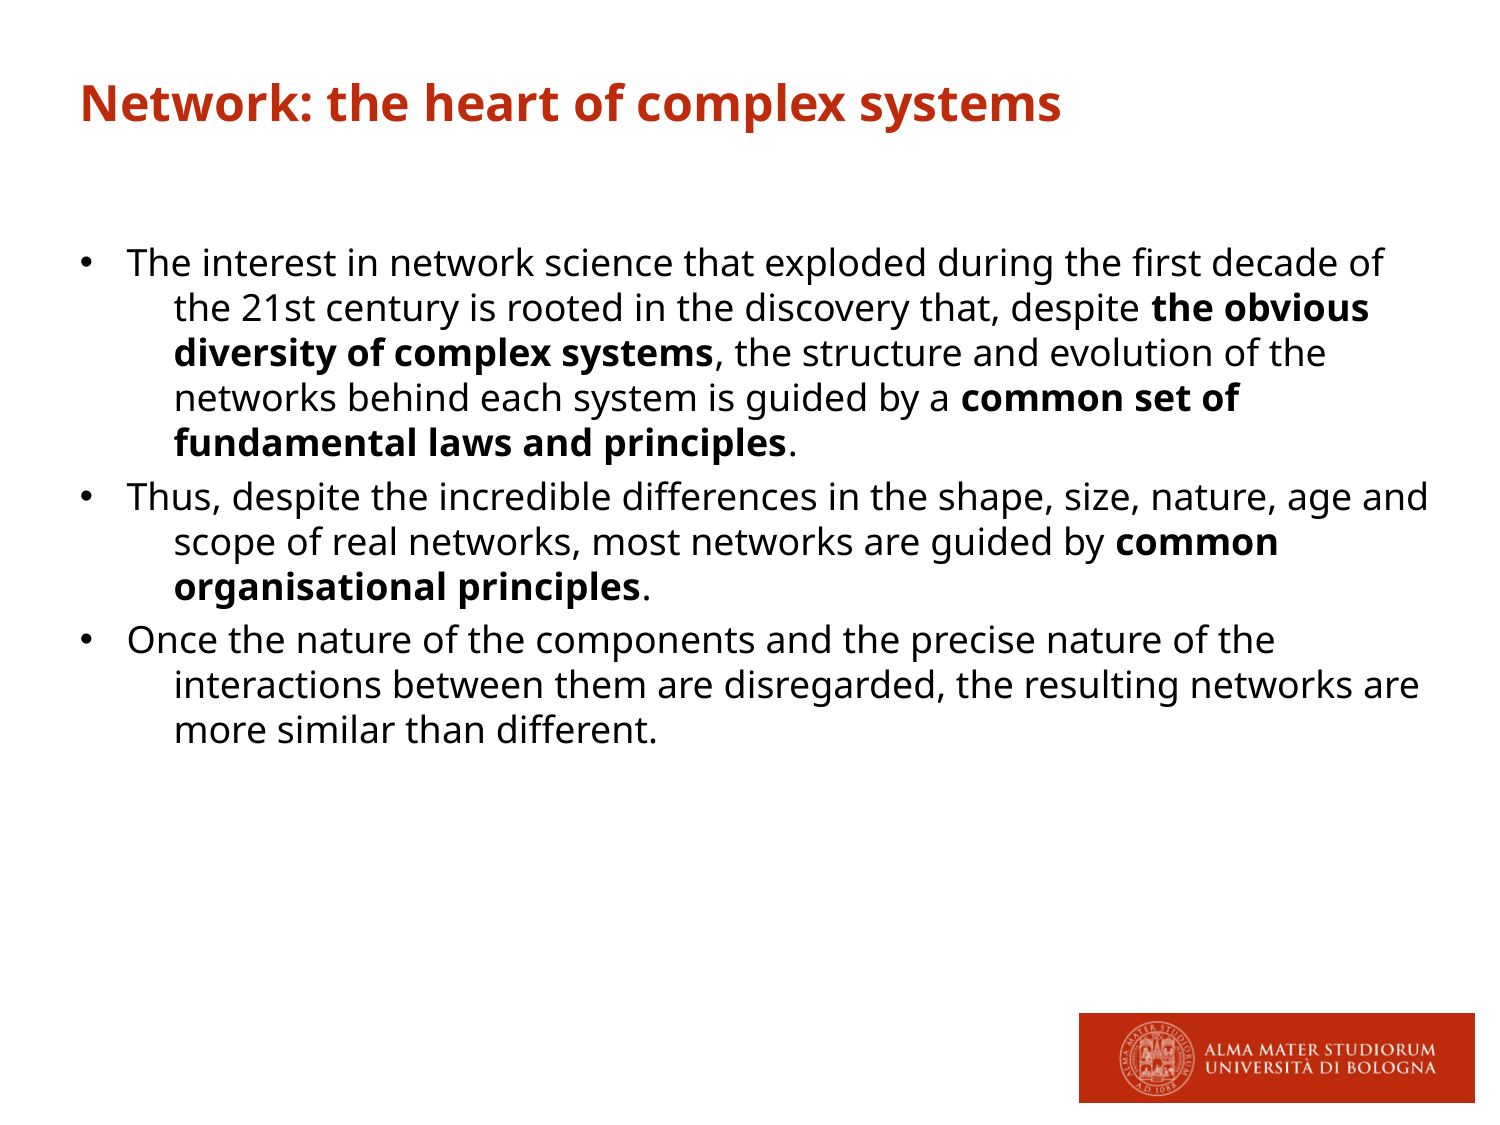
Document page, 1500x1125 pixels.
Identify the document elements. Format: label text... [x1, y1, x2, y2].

list Network: the heart of complex systems [64, 78, 1447, 185]
list The interest in network science that exploded during the first decade of the 21st century is rooted in the discovery that, despite the obvious diversity of complex systems, the structure and evolution of the networks behind each system is guided by a common set of fundamental laws and principles. Thus, despite the incredible differences in the shape, size, nature, age and scope of real networks, most networks are guided by common organisational principles. Once the nature of the components and the precise nature of the interactions between them are disregarded, the resulting networks are more similar than different. [64, 231, 1447, 988]
